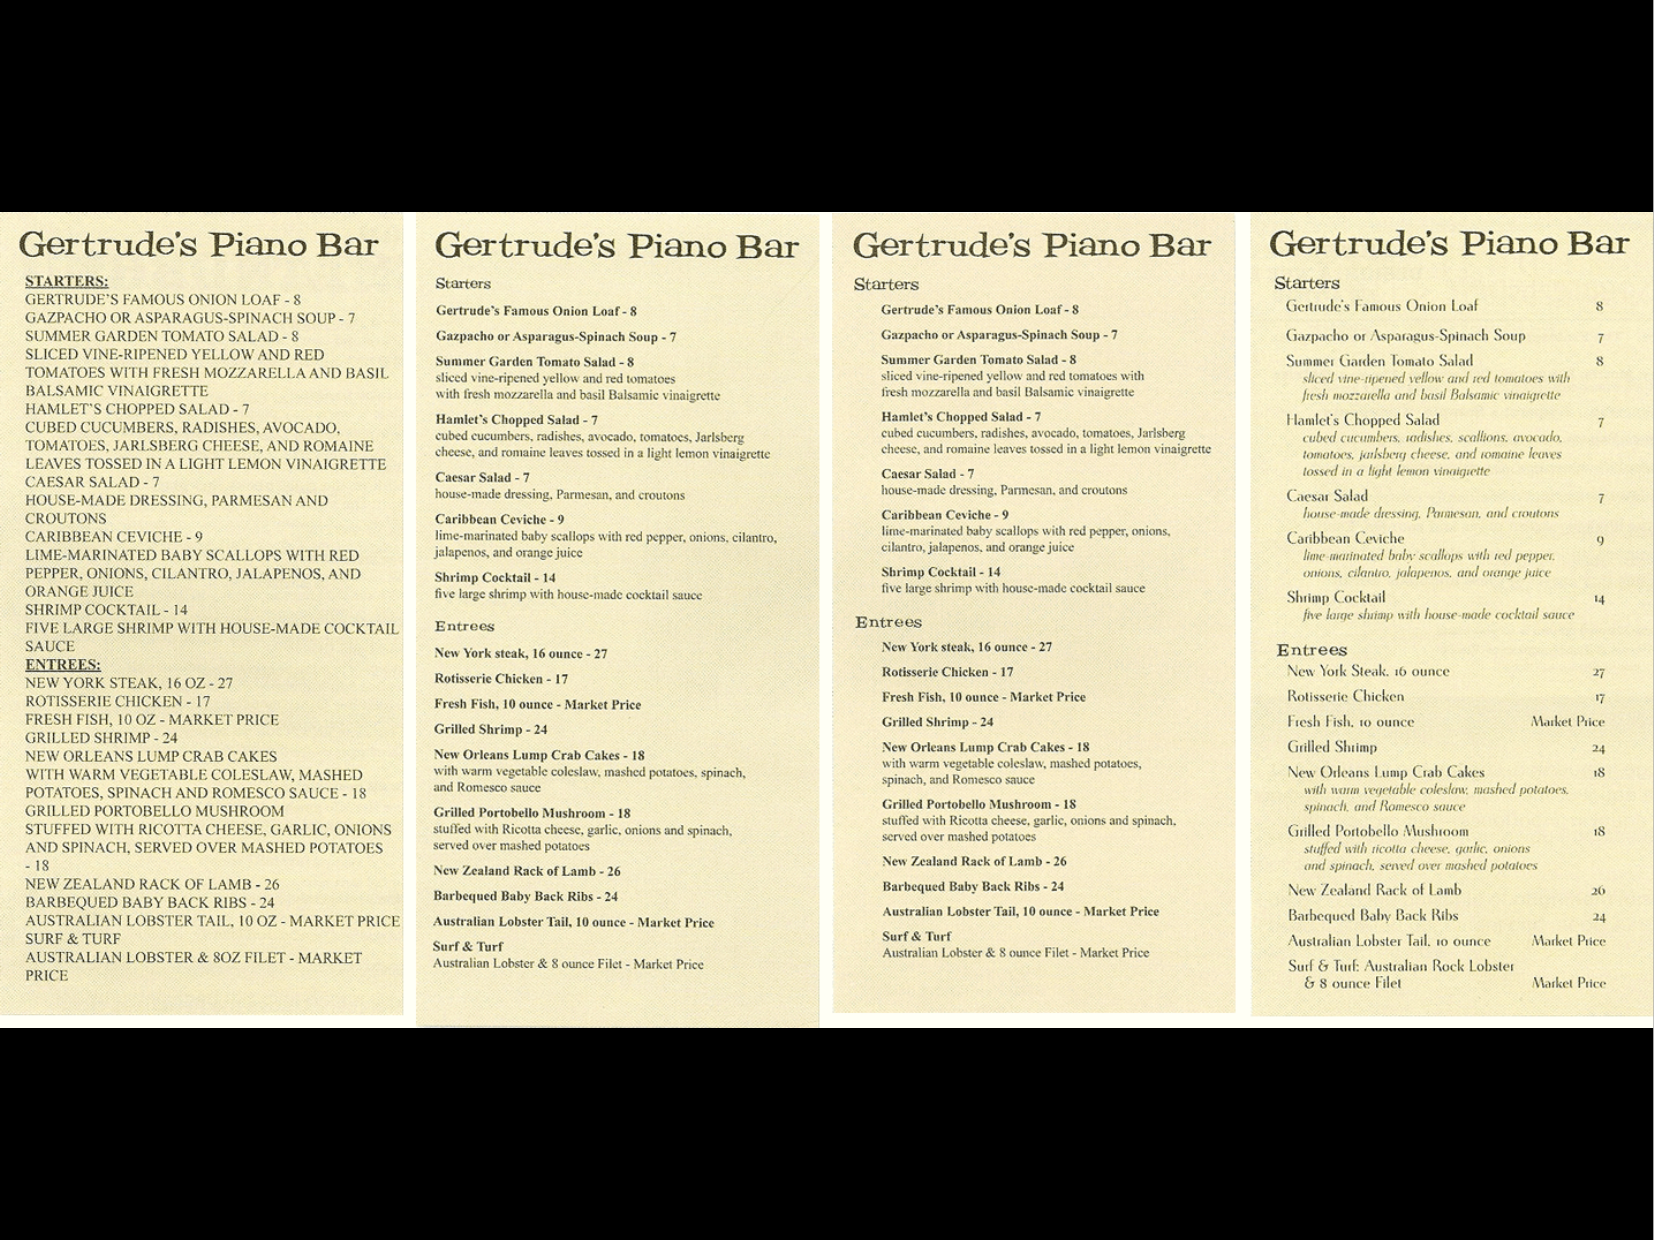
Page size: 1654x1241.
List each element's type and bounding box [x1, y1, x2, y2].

picture [0, 212, 1654, 1028]
